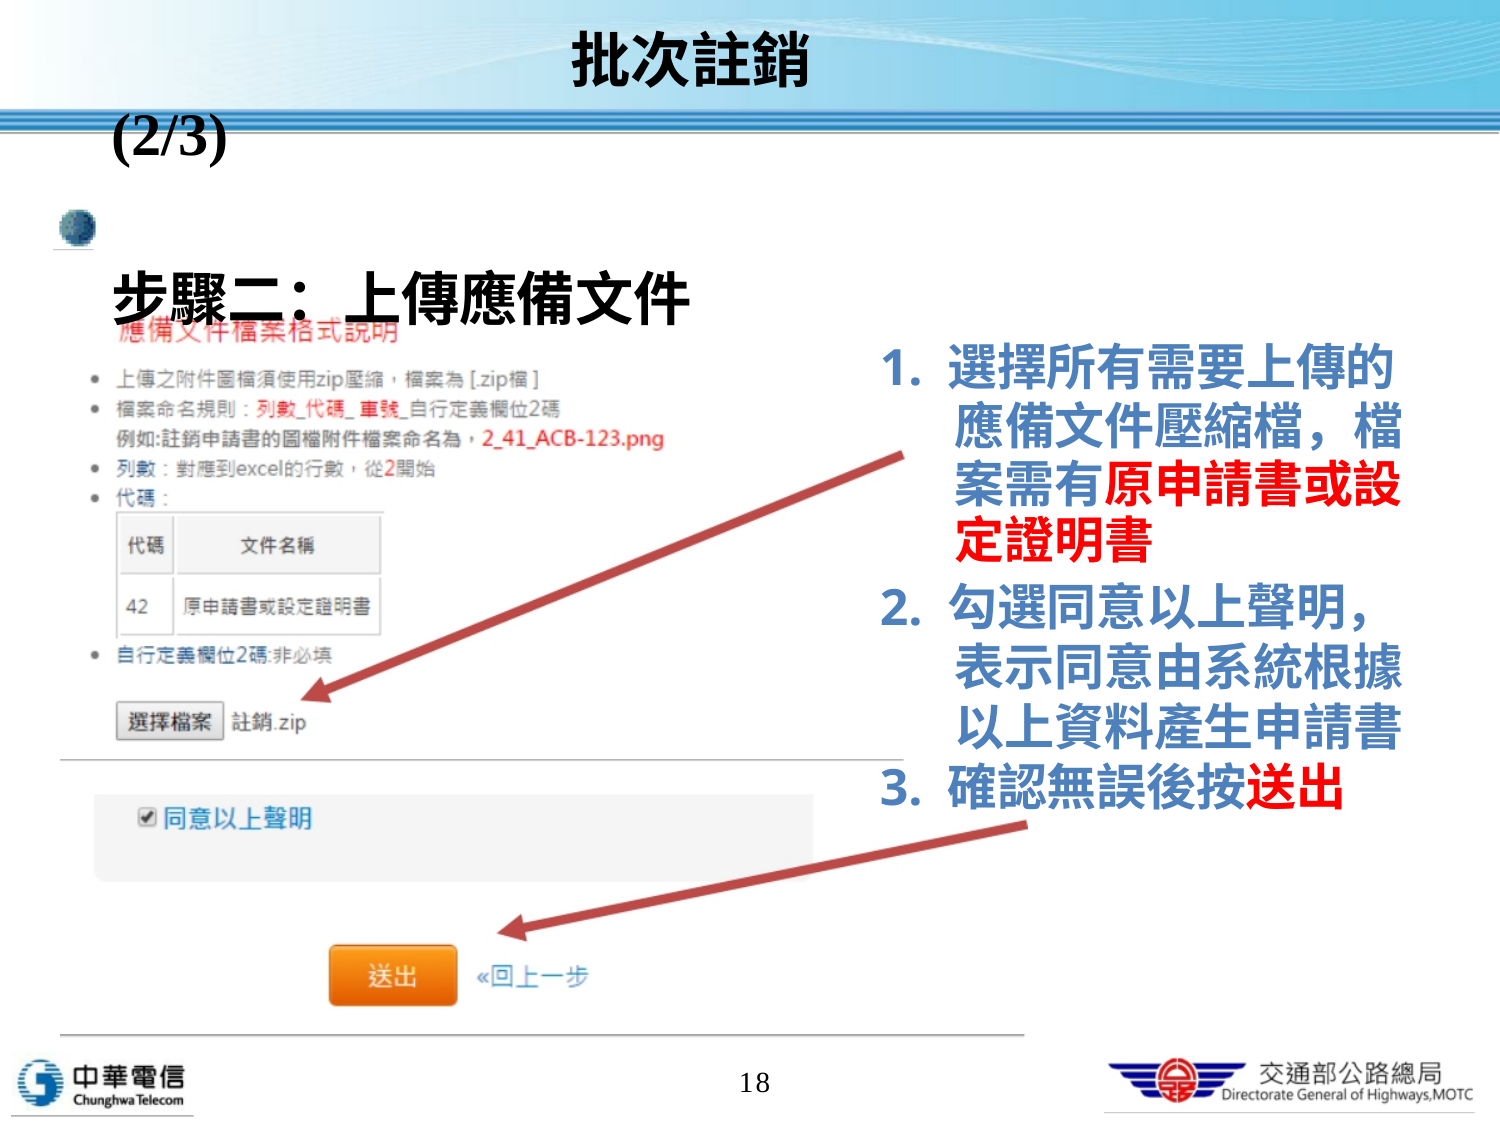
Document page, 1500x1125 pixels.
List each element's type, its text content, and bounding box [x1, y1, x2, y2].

picture [0, 0, 1500, 132]
text_box 表示同意由系統根據 以上資料產生申請書 [954, 635, 1408, 756]
picture [11, 1051, 197, 1116]
picture [60, 792, 1028, 1034]
picture [1104, 1051, 1478, 1112]
text_box 18 [738, 1059, 794, 1099]
text_box 批次註銷(2/3) 步驟二：上傳應備文件 [111, 22, 933, 260]
picture [60, 307, 906, 759]
text_box 2. 勾選同意以上聲明， [879, 575, 1426, 636]
text_box 3. 確認無誤後按送出 [879, 755, 1376, 816]
text_box 應備文件壓縮檔，檔案需有原申請書或設定證明書 [954, 399, 1408, 572]
picture [431, 313, 443, 320]
picture [193, 307, 206, 318]
picture [53, 201, 97, 249]
text_box 1. 選擇所有需要上傳的 [879, 335, 1426, 396]
